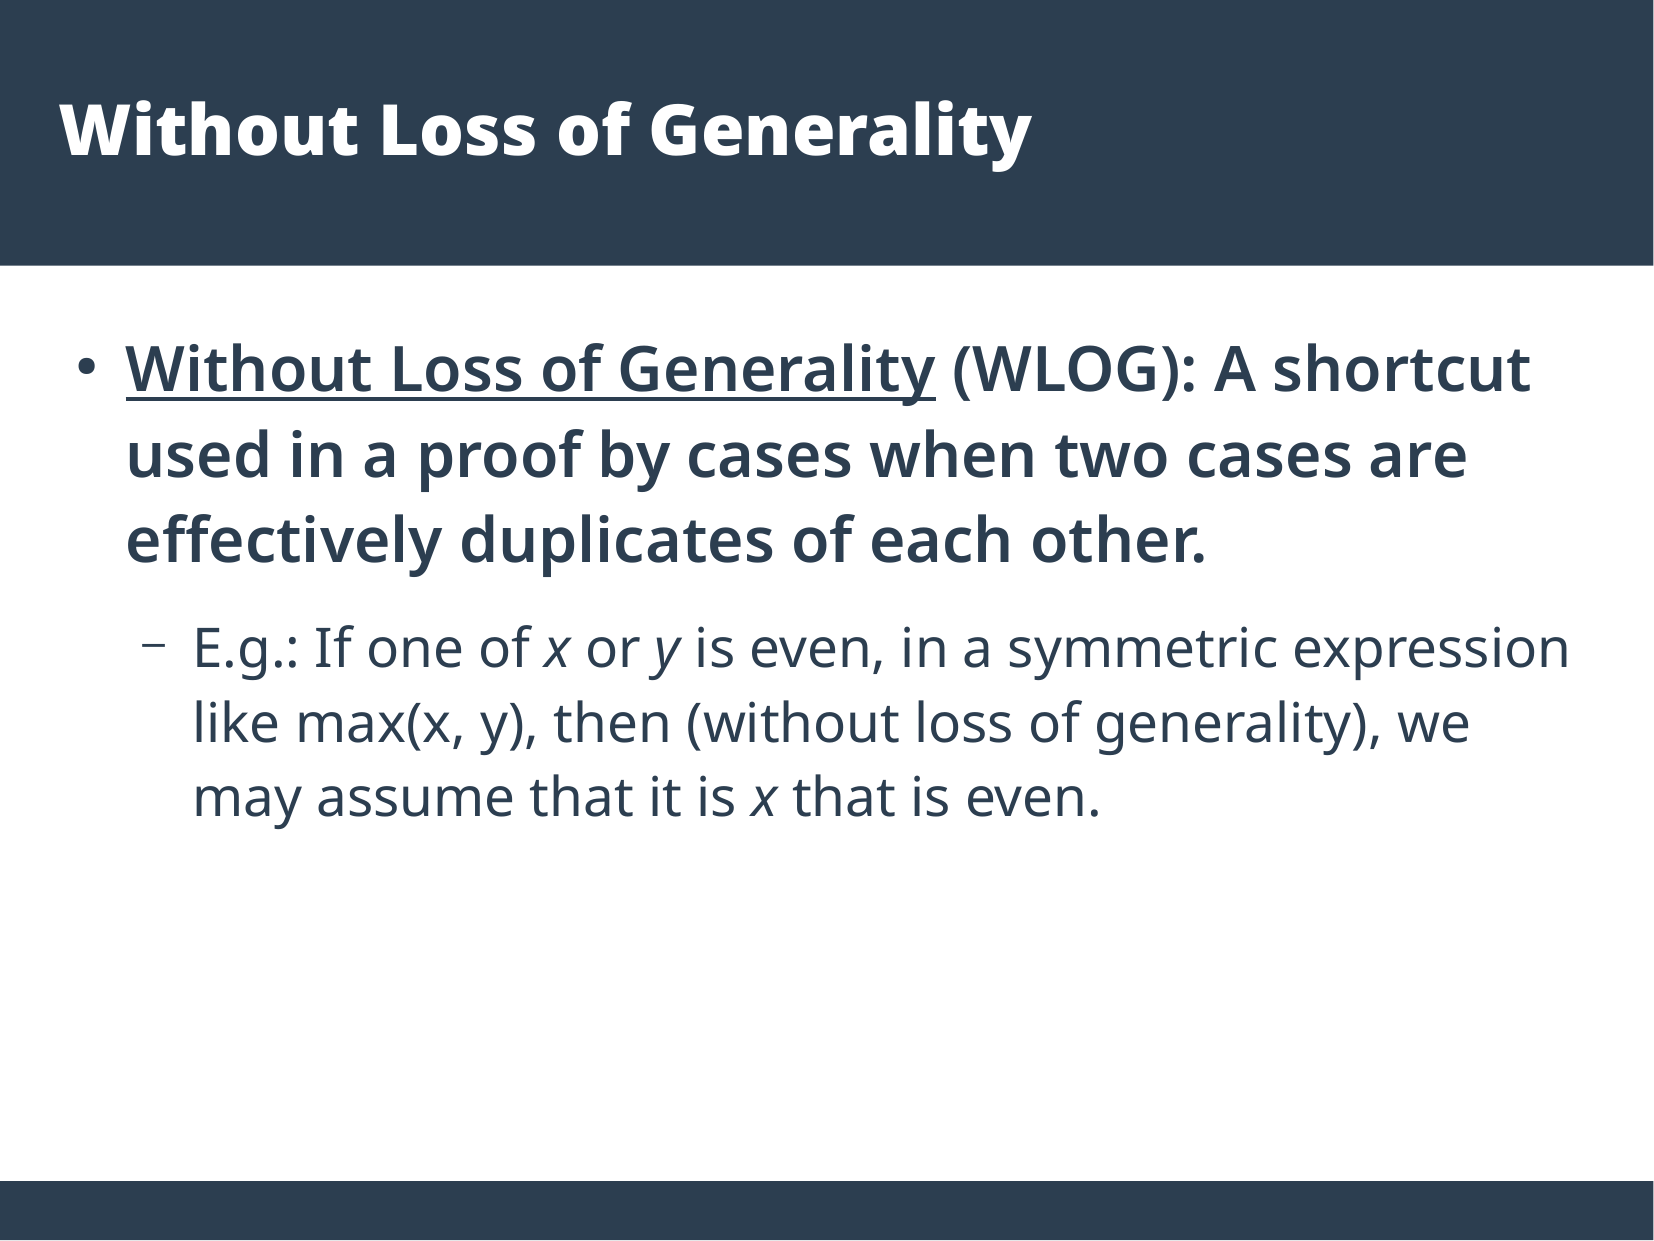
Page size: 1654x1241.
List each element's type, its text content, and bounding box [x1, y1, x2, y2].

title Without Loss of Generality [59, 49, 1595, 207]
list Without Loss of Generality (WLOG): A shortcut used in a proof by cases when two cases are effectively duplicates of each other. E.g.: If one of x or y is even, in a symmetric expression like max(x, y), then (without loss of generality), we may assume that it is x that is even. [59, 324, 1595, 841]
